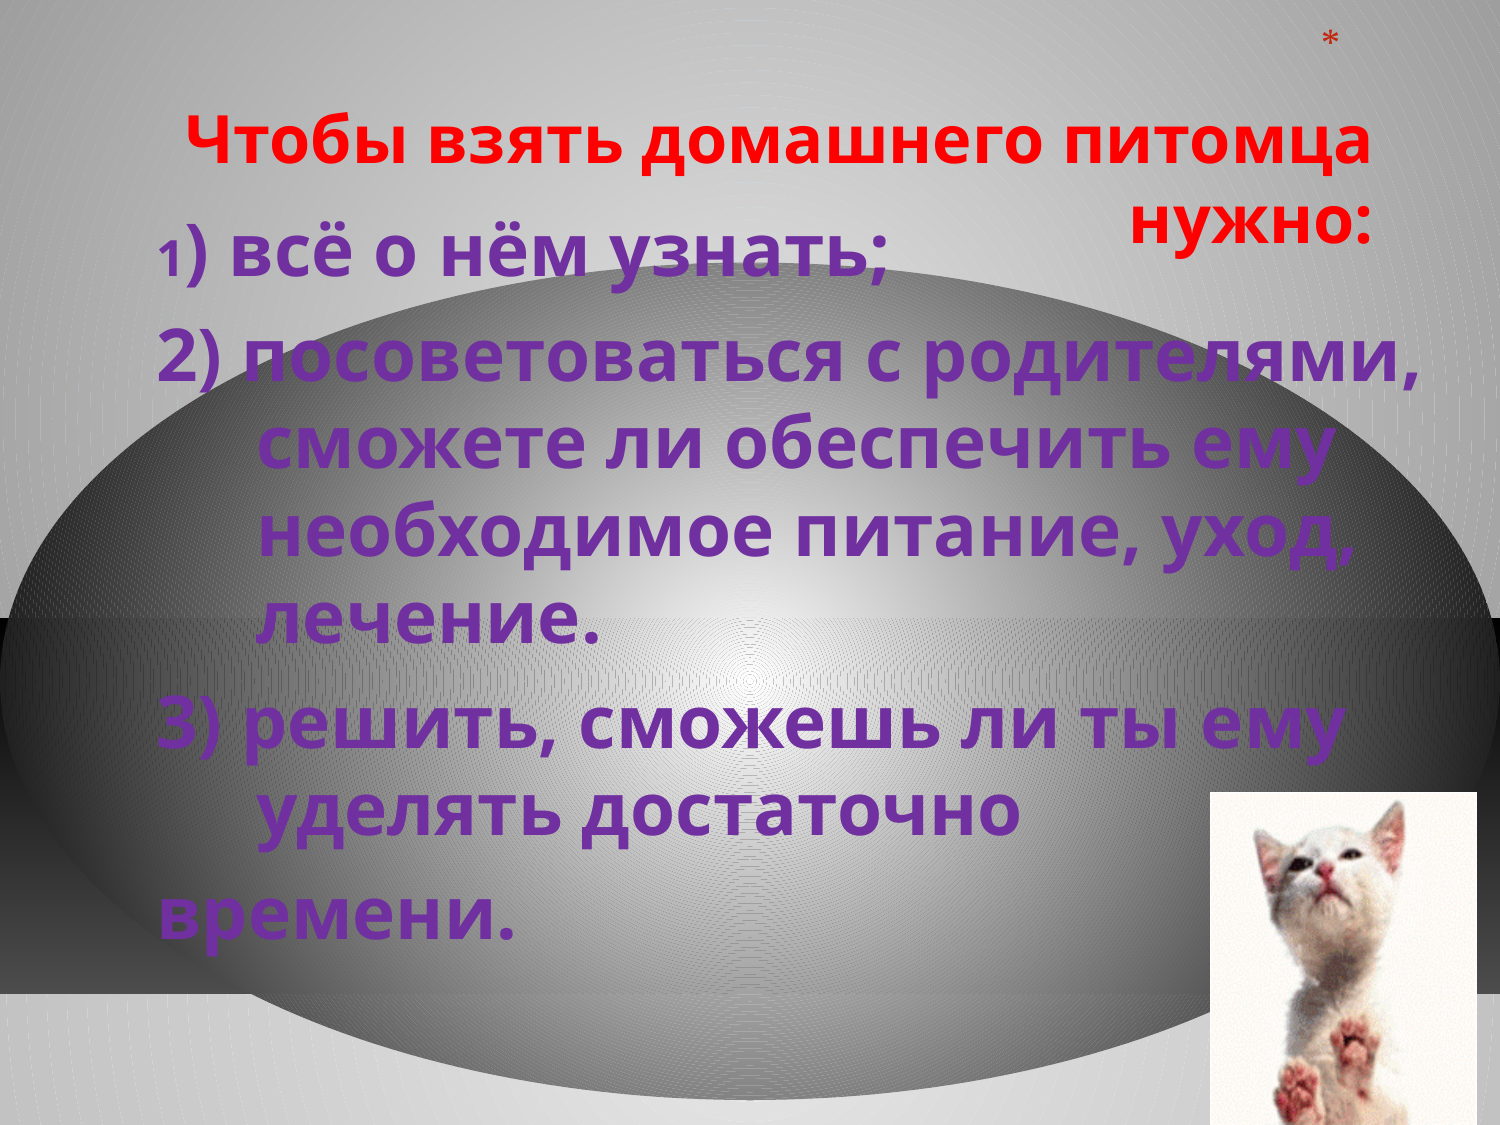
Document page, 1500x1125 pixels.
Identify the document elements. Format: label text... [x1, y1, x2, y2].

list 1) всё о нём узнать; 2) посоветоваться с родителями, сможете ли обеспечить ему необходимое питание, уход, лечение. 3) решить, сможешь ли ты ему уделять достаточно времени. [41, 196, 1500, 1009]
title Чтобы взять домашнего питомца нужно: [64, 19, 1420, 208]
picture [1210, 792, 1477, 1125]
